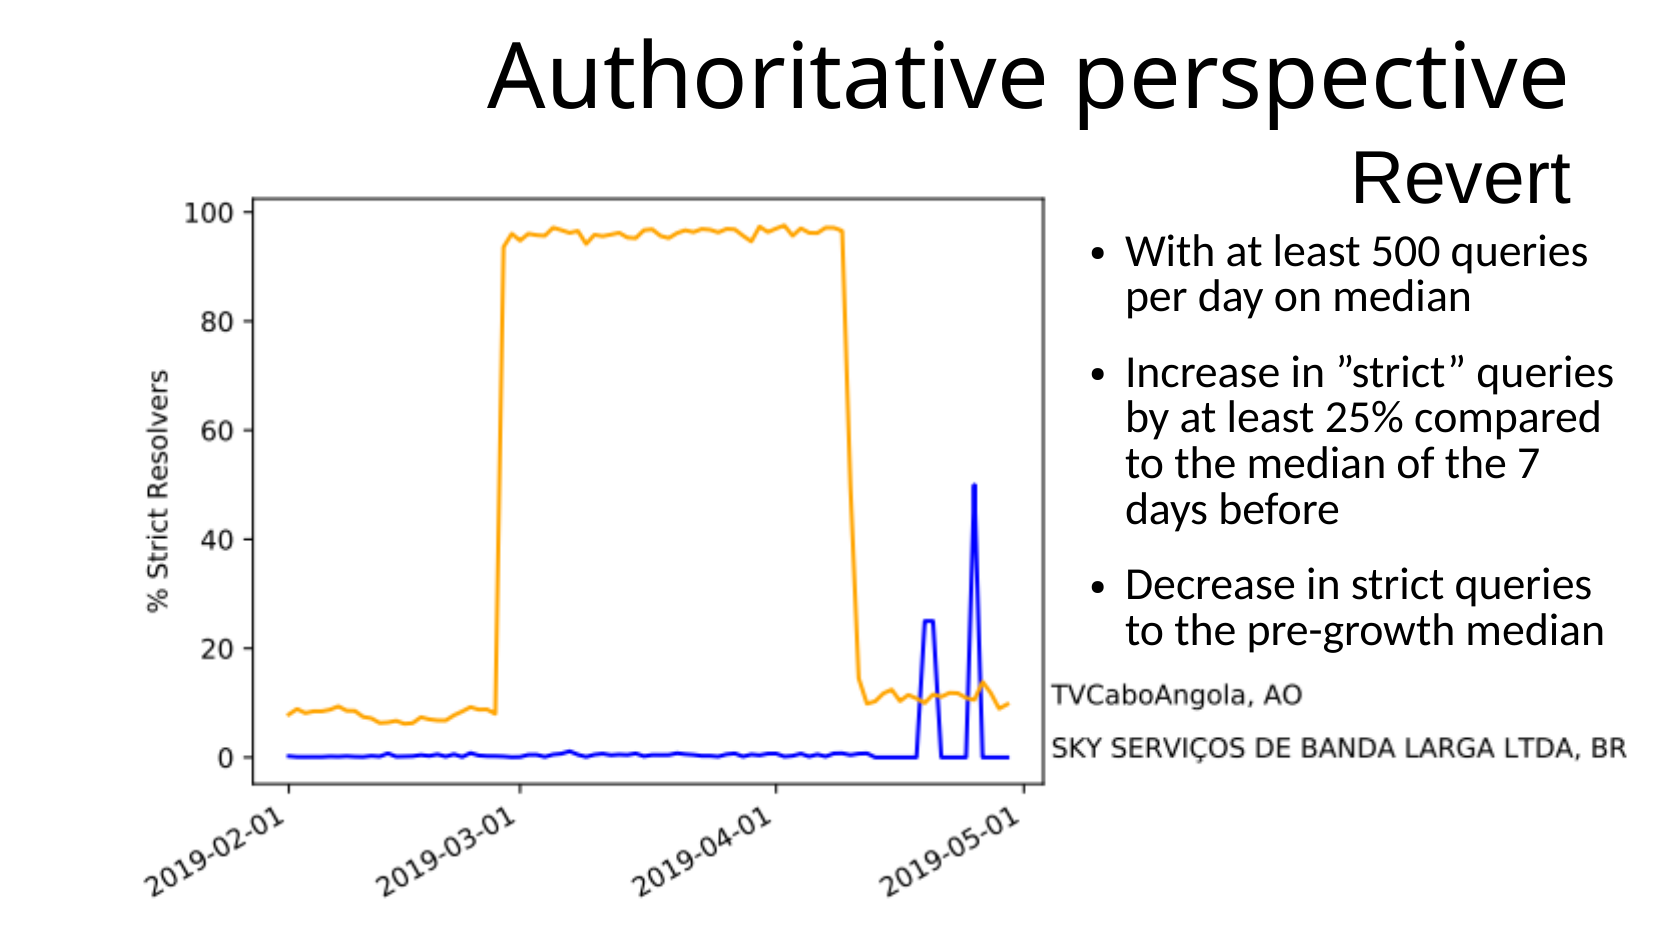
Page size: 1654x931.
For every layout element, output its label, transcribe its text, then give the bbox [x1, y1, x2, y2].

picture [118, 161, 1653, 929]
title Authoritative perspective Revert [82, 26, 1571, 203]
text_box With at least 500 queries per day on median Increase in ”strict” queries by at least 25% compared to the median of the 7 days before Decrease in strict queries to the pre-growth median [1074, 224, 1630, 733]
